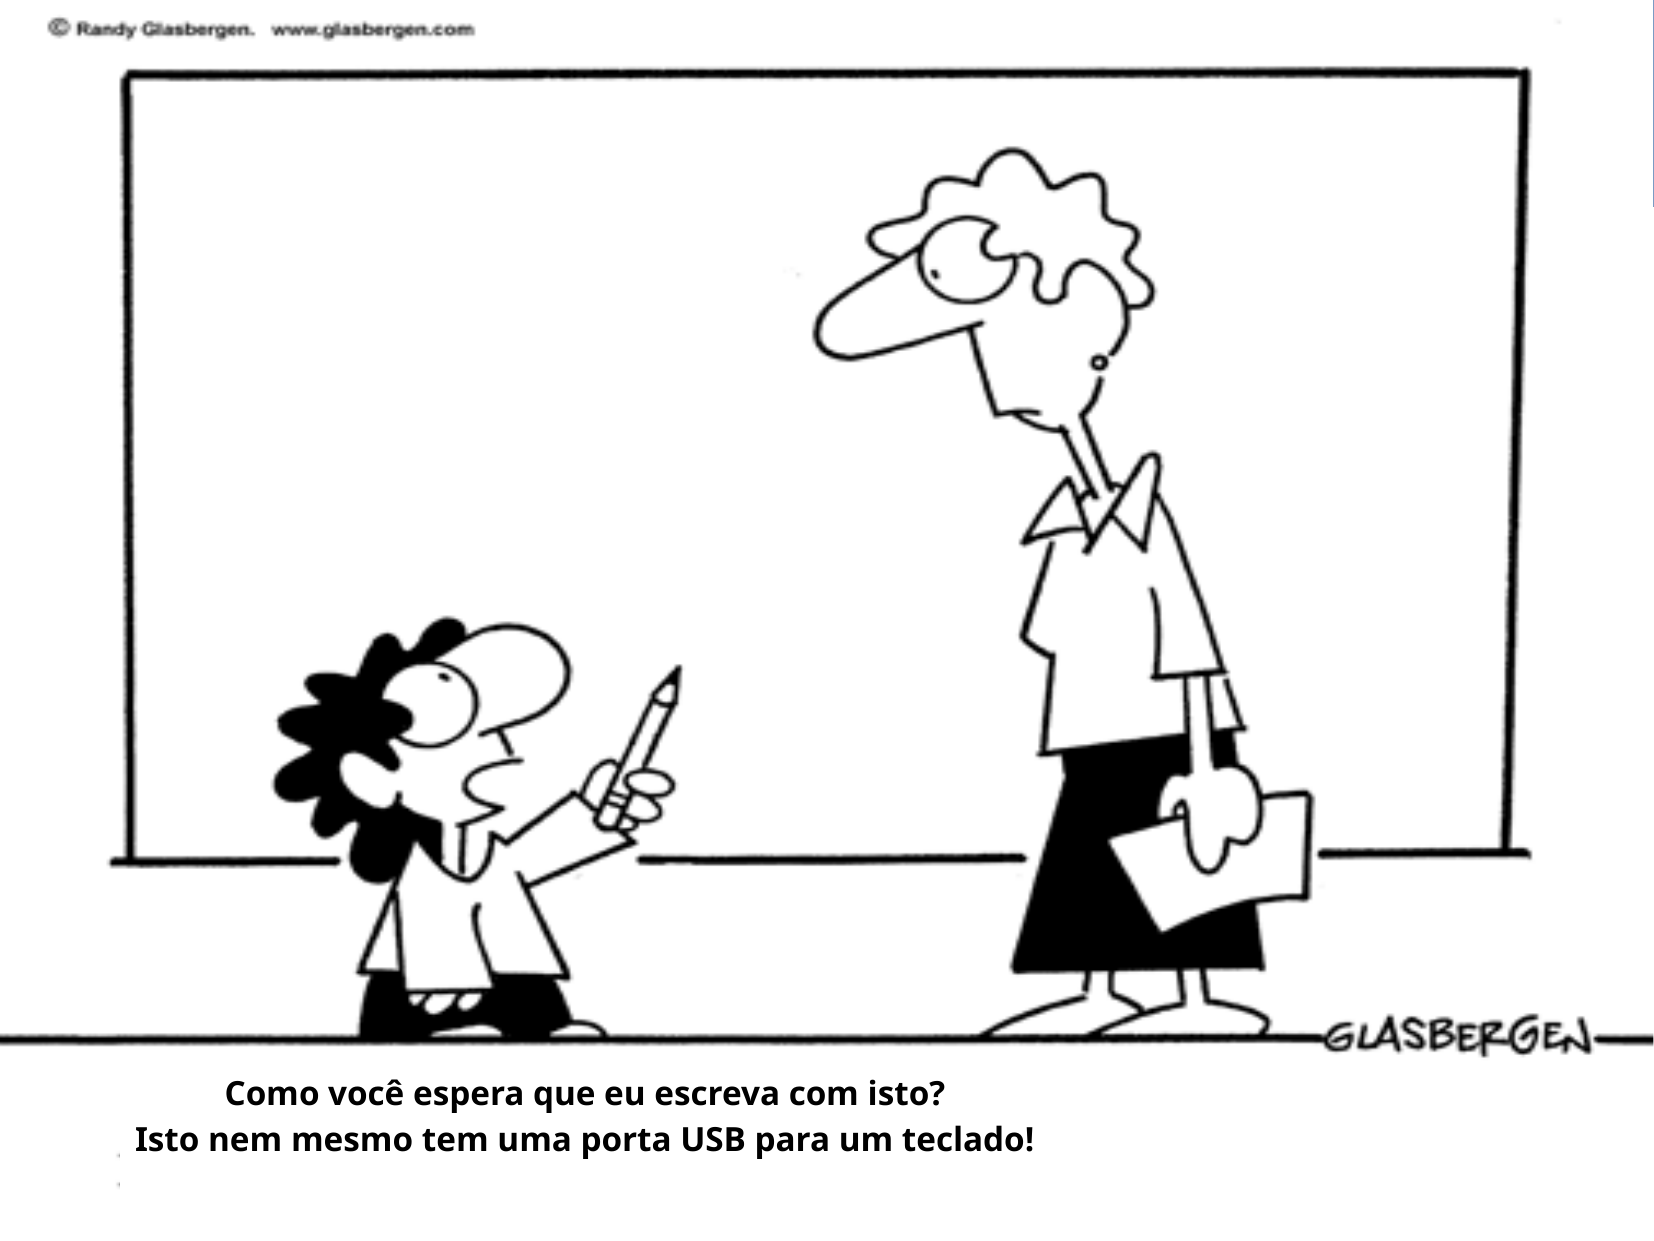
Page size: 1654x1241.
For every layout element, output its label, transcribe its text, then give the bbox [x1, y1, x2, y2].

picture [0, 0, 1654, 1241]
text_box Como você espera que eu escreva com isto? Isto nem mesmo tem uma porta USB para um teclado! [120, 1062, 1530, 1211]
